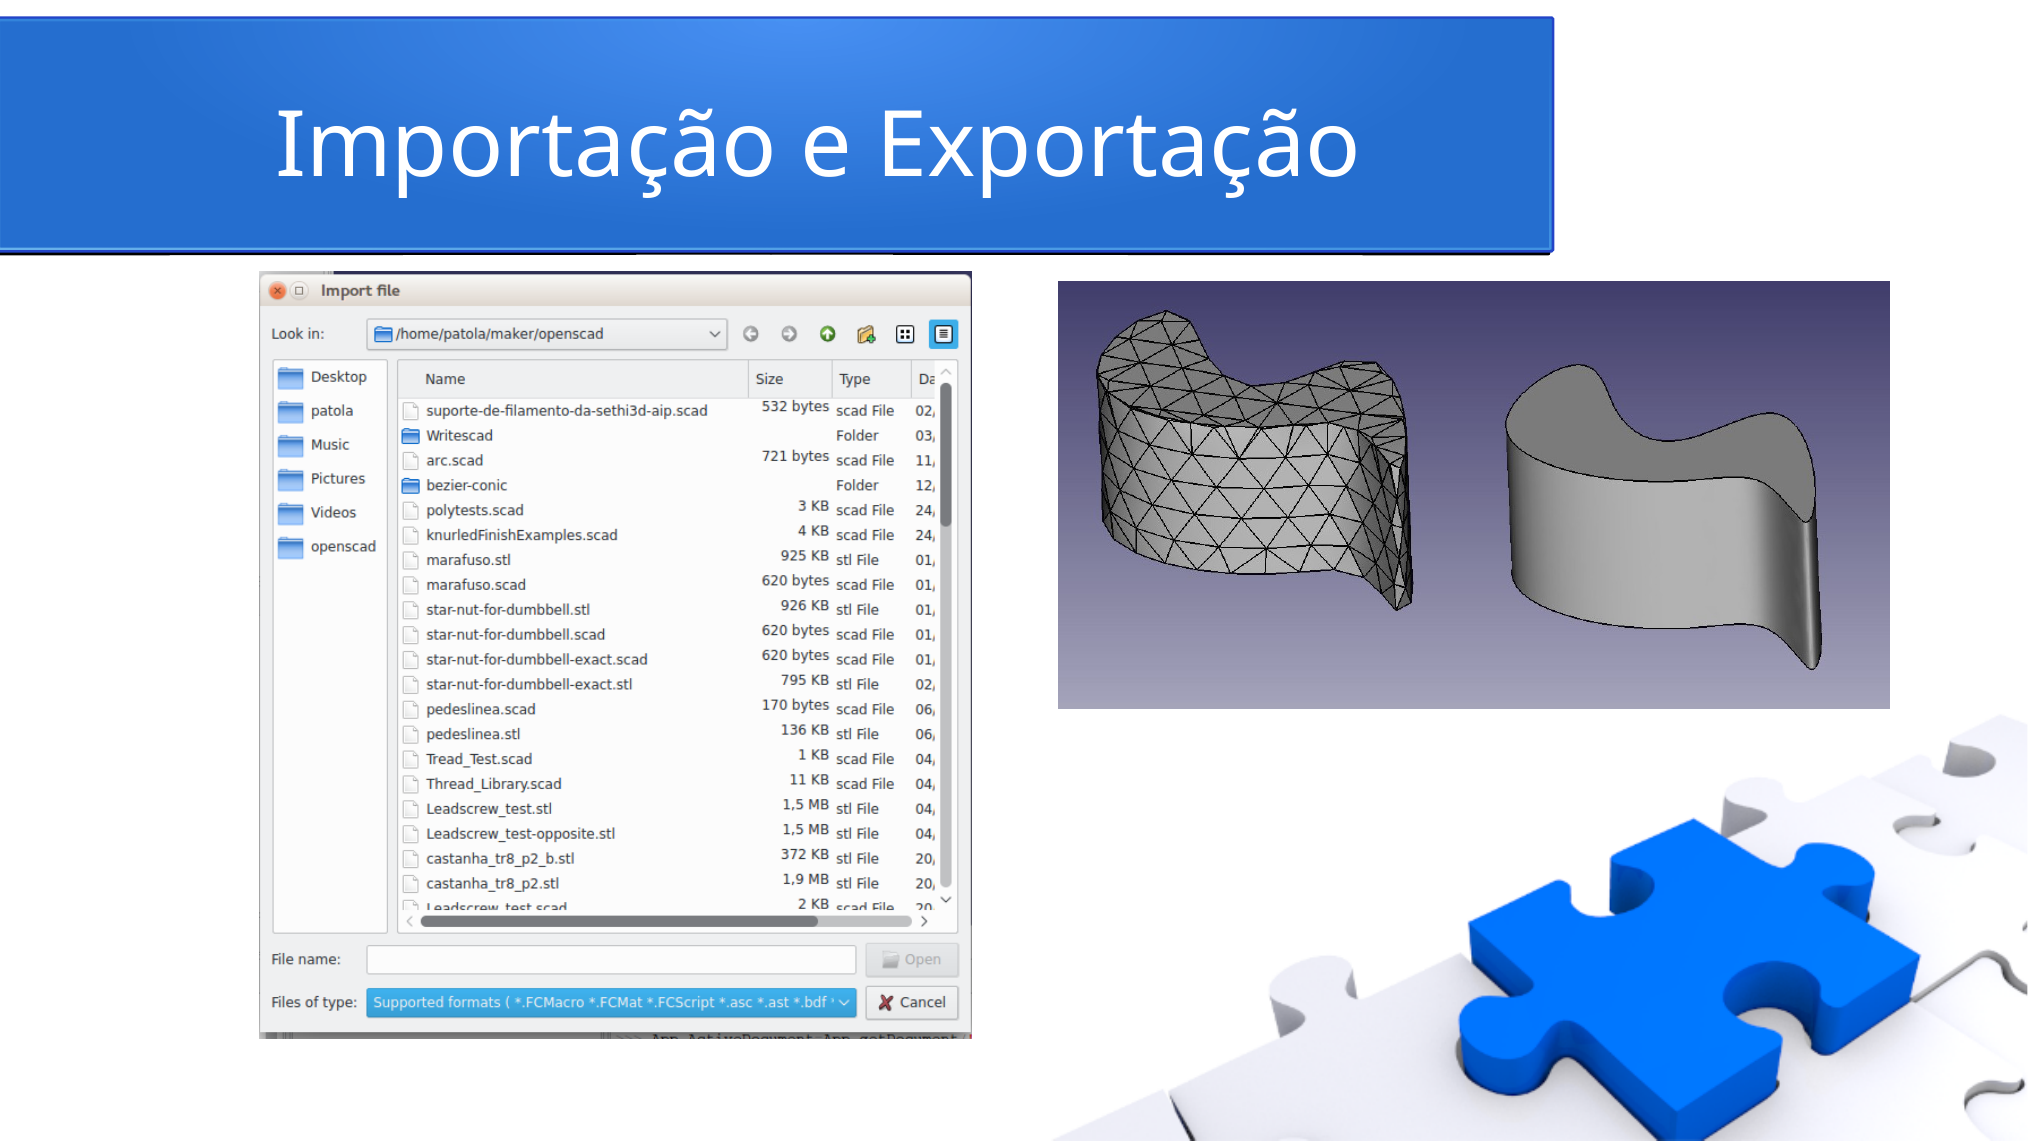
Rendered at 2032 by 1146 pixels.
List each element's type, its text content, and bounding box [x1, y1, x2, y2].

picture [259, 271, 972, 1039]
title Importação e Exportação [101, 45, 1536, 237]
picture [1027, 281, 2028, 1141]
